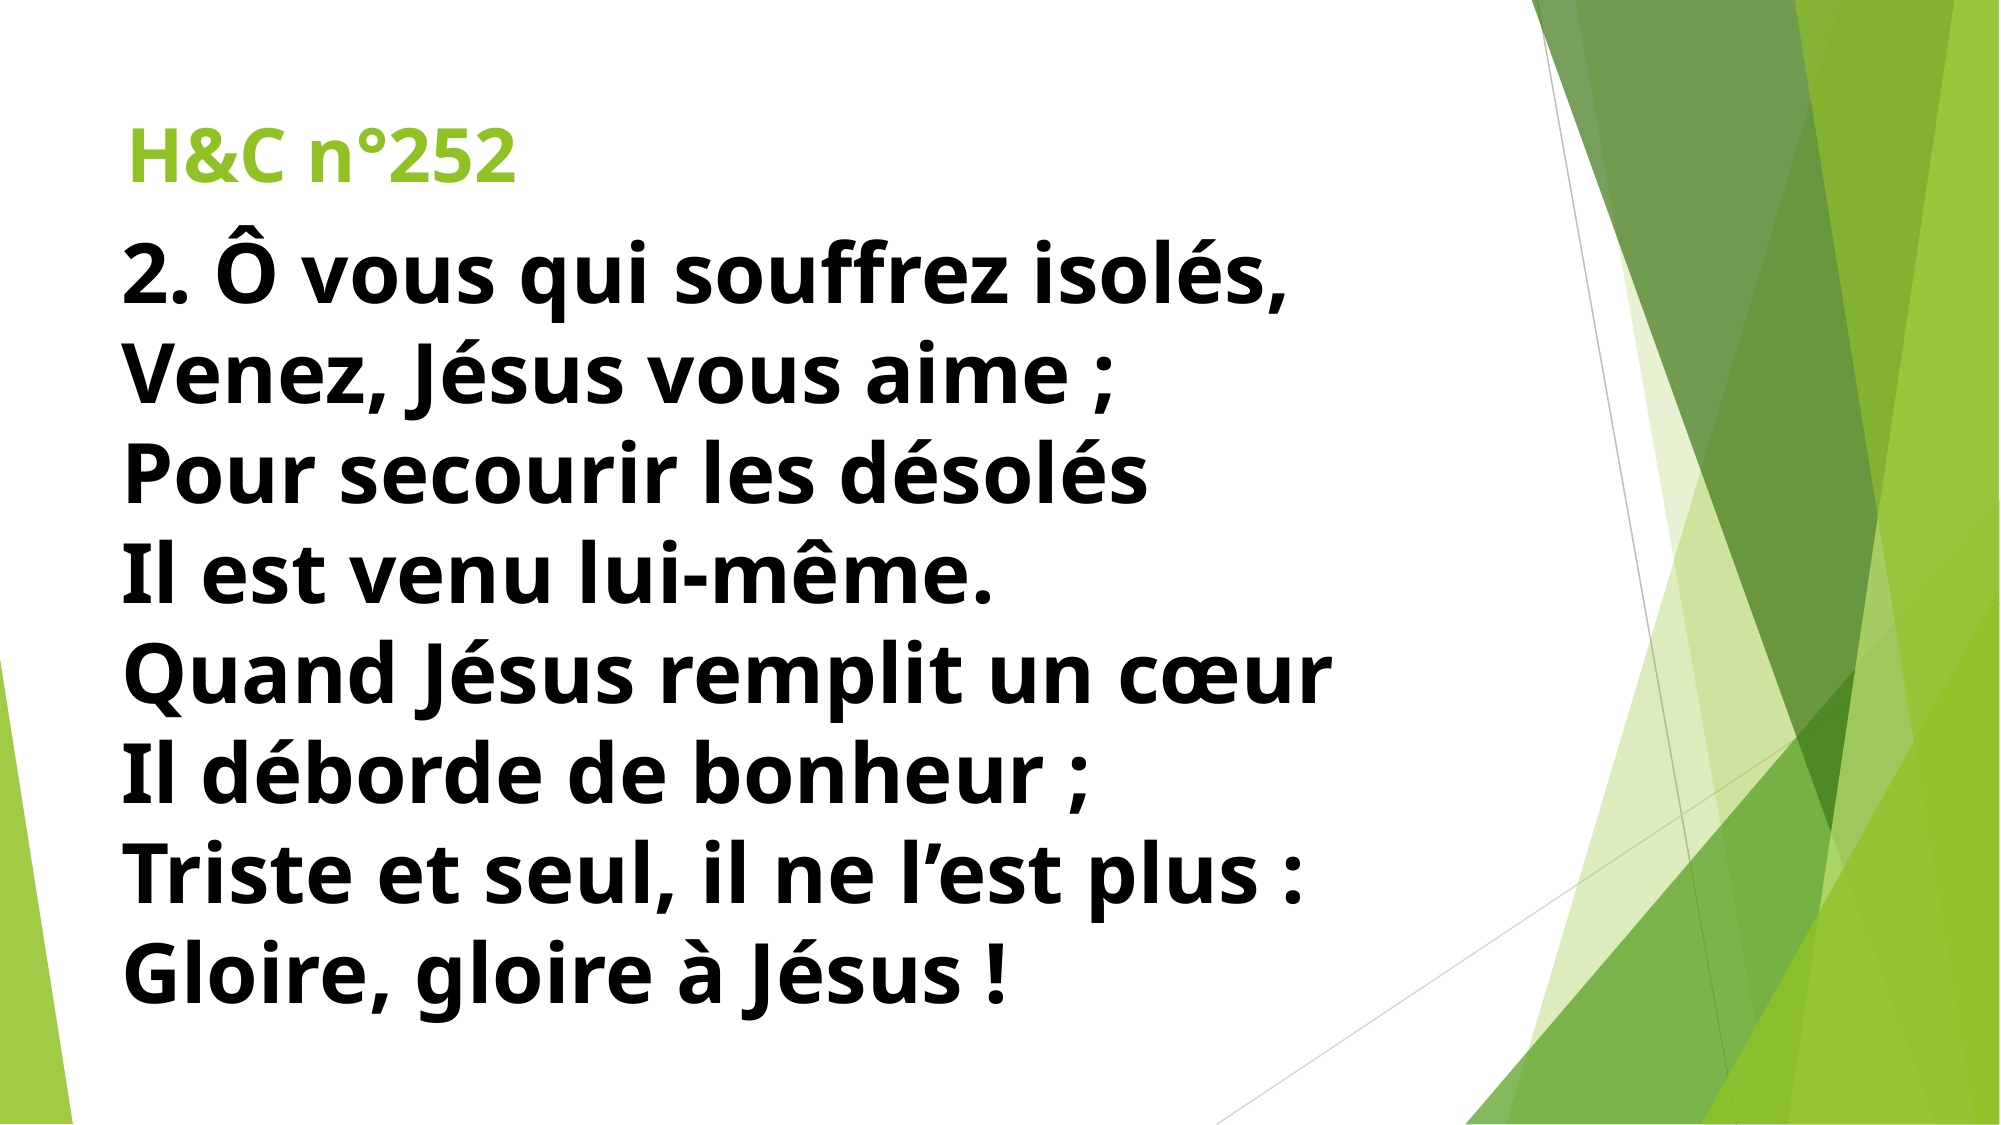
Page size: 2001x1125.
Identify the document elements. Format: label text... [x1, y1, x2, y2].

text_box 2. Ô vous qui souffrez isolés, Venez, Jésus vous aime ; Pour secourir les désolés Il est venu lui-même. Quand Jésus remplit un cœur Il déborde de bonheur ; Triste et seul, il ne l’est plus : Gloire, gloire à Jésus ! [106, 213, 1973, 1037]
text_box H&C n°252 [111, 99, 1522, 213]
